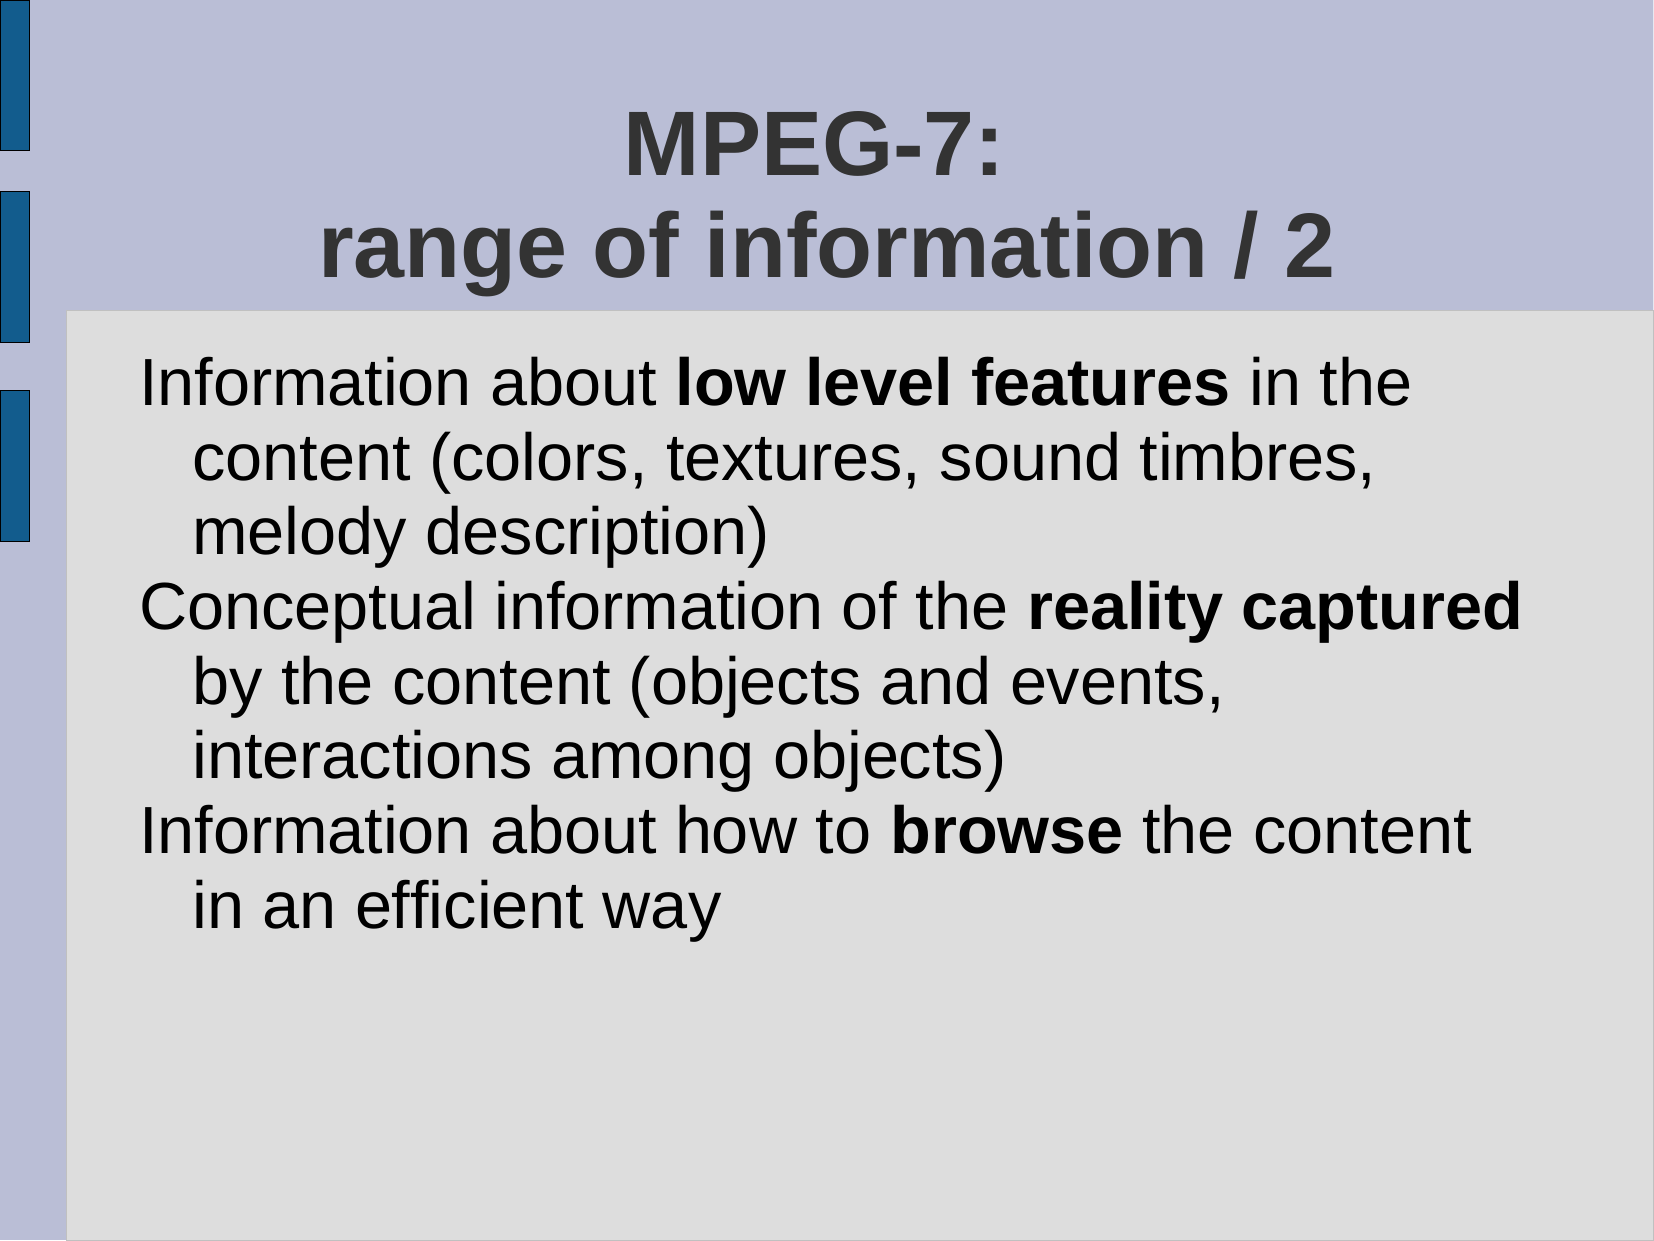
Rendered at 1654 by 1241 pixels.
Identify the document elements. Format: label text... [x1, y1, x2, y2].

title MPEG-7: range of information / 2 [121, 76, 1534, 313]
list Information about low level features in the content (colors, textures, sound timbres, melody description) Conceptual information of the reality captured by the content (objects and events, interactions among objects) Information about how to browse the content in an efficient way [121, 344, 1534, 1112]
